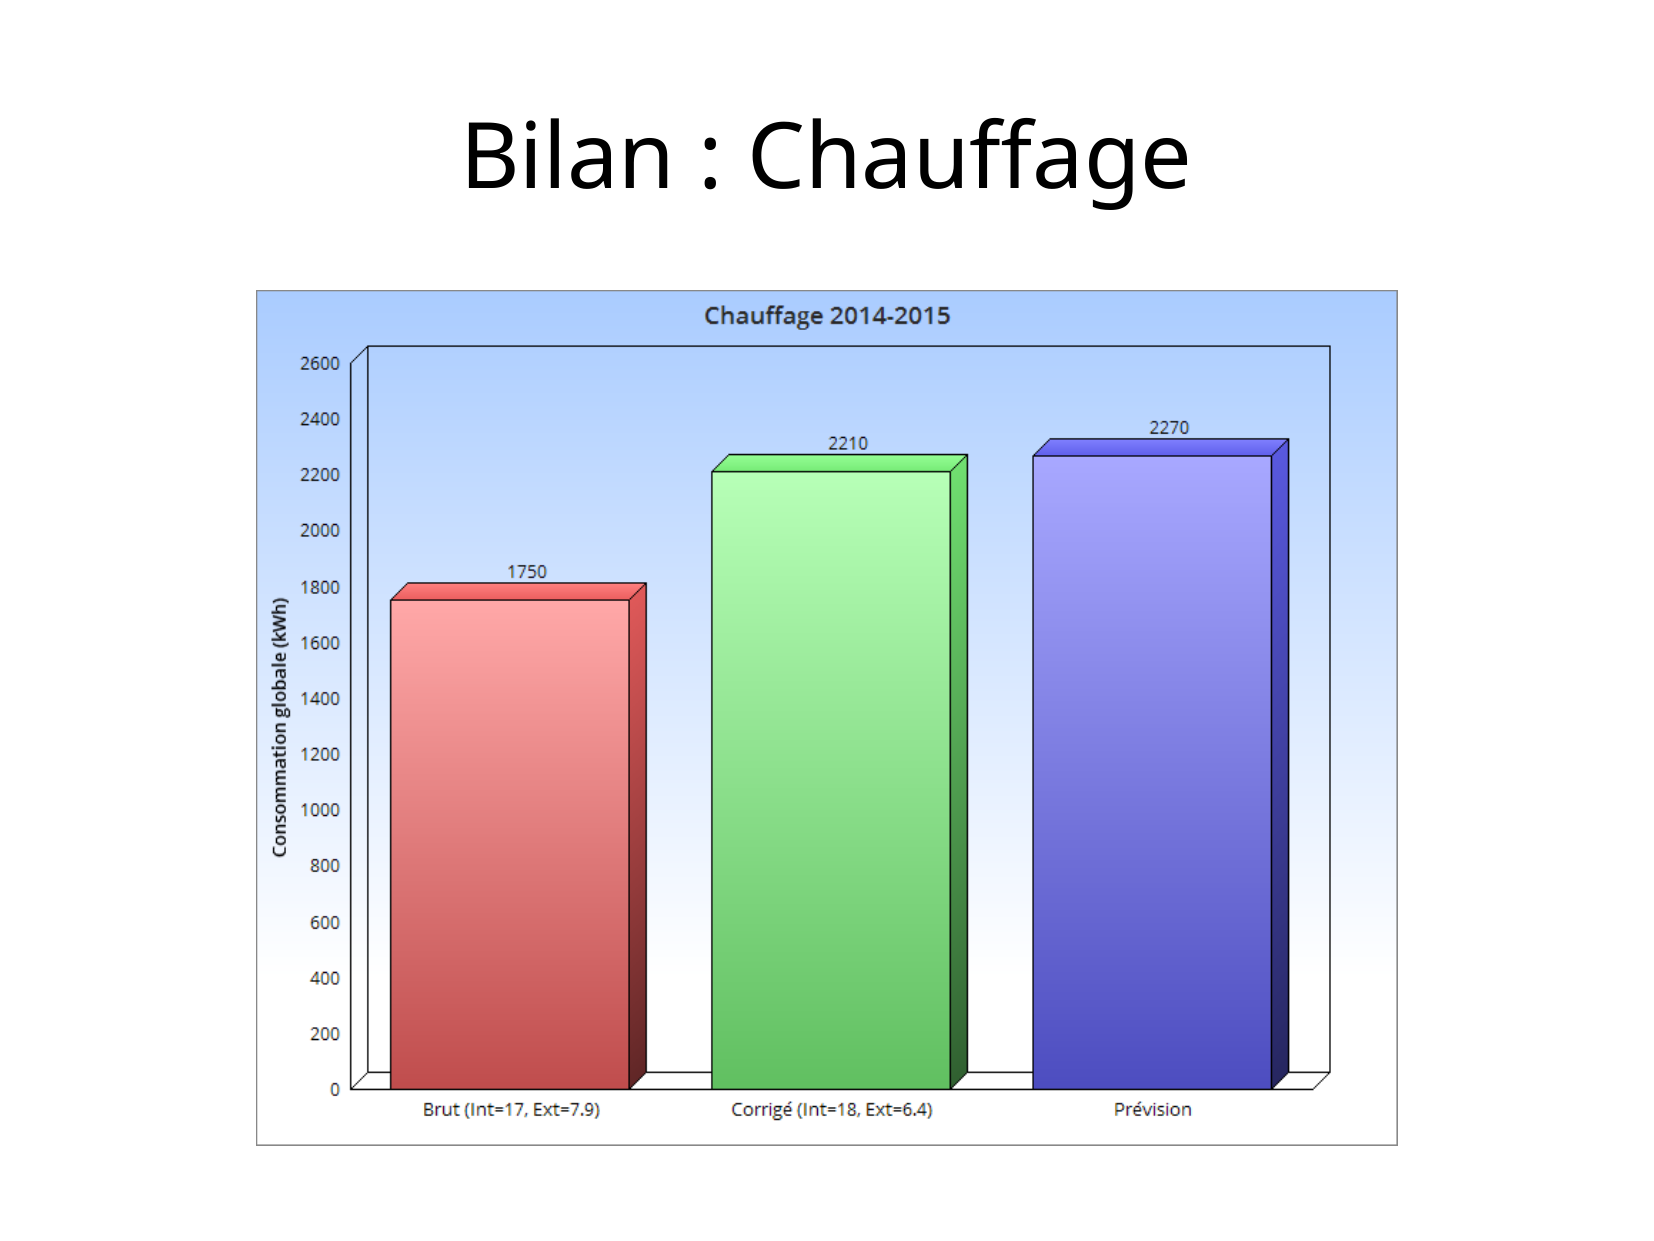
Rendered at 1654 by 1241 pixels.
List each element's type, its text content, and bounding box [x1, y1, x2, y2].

title Bilan : Chauffage [82, 49, 1571, 257]
picture [256, 290, 1398, 1146]
